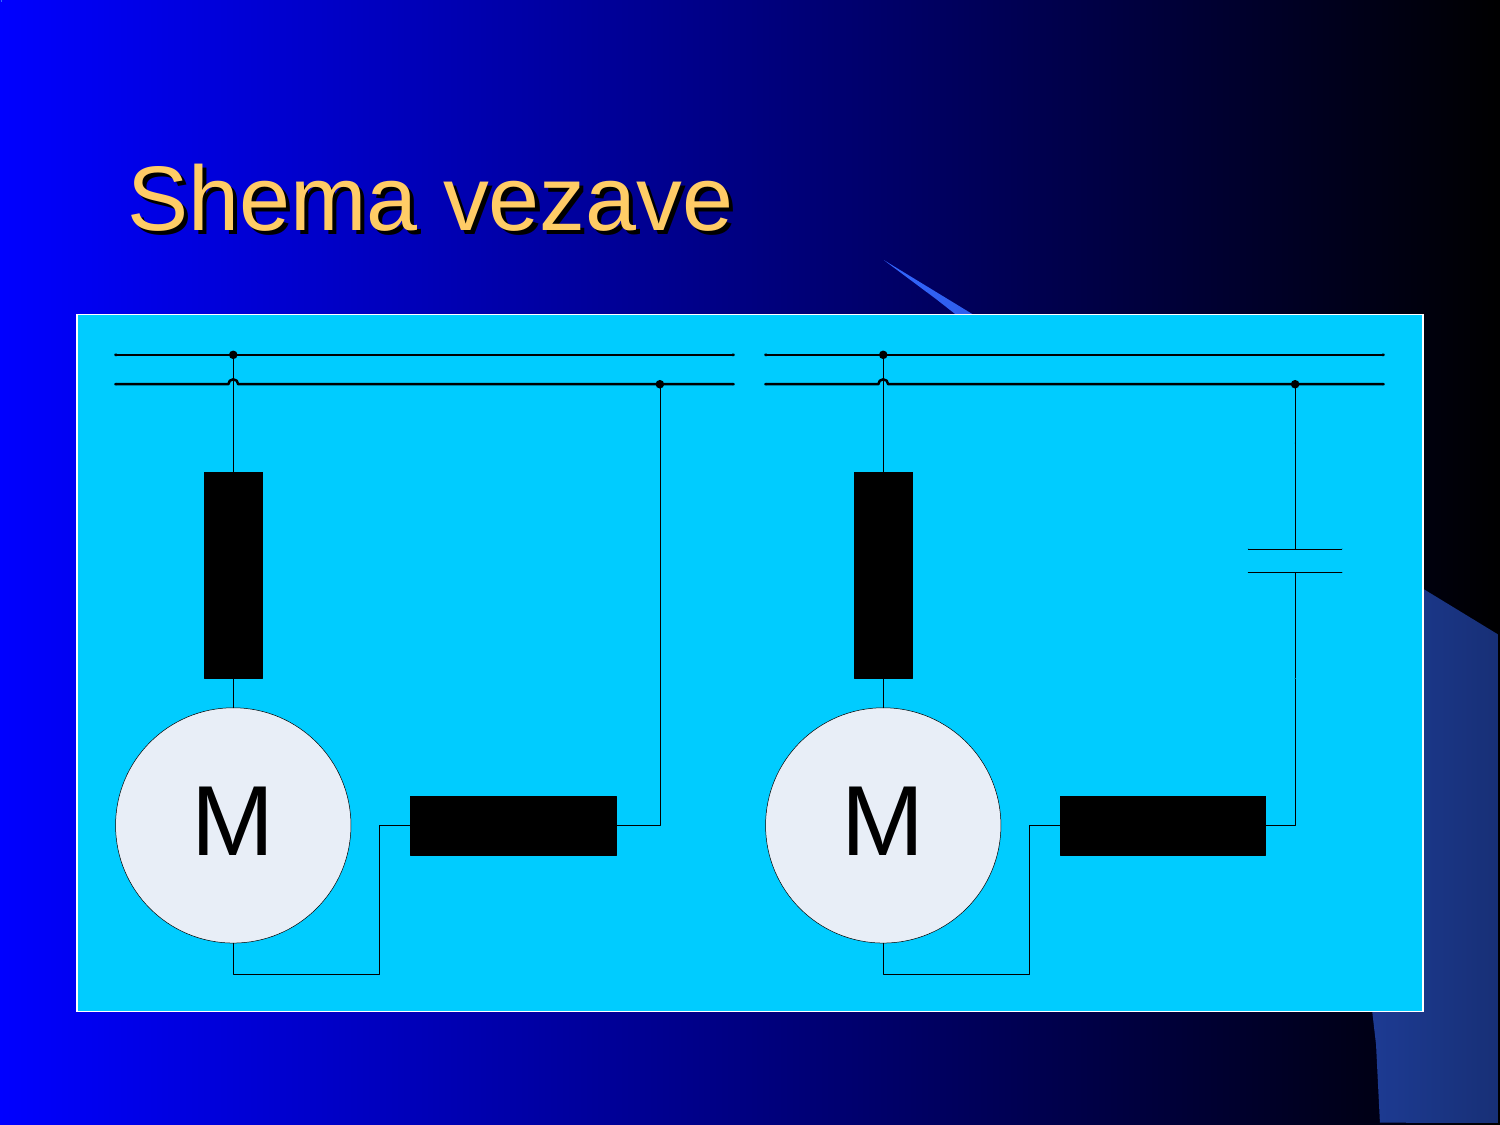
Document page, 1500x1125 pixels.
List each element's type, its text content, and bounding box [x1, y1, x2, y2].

text_box [76, 314, 1424, 1012]
title Shema vezave [111, 99, 1438, 288]
chart [111, 348, 738, 977]
chart [761, 348, 1387, 977]
